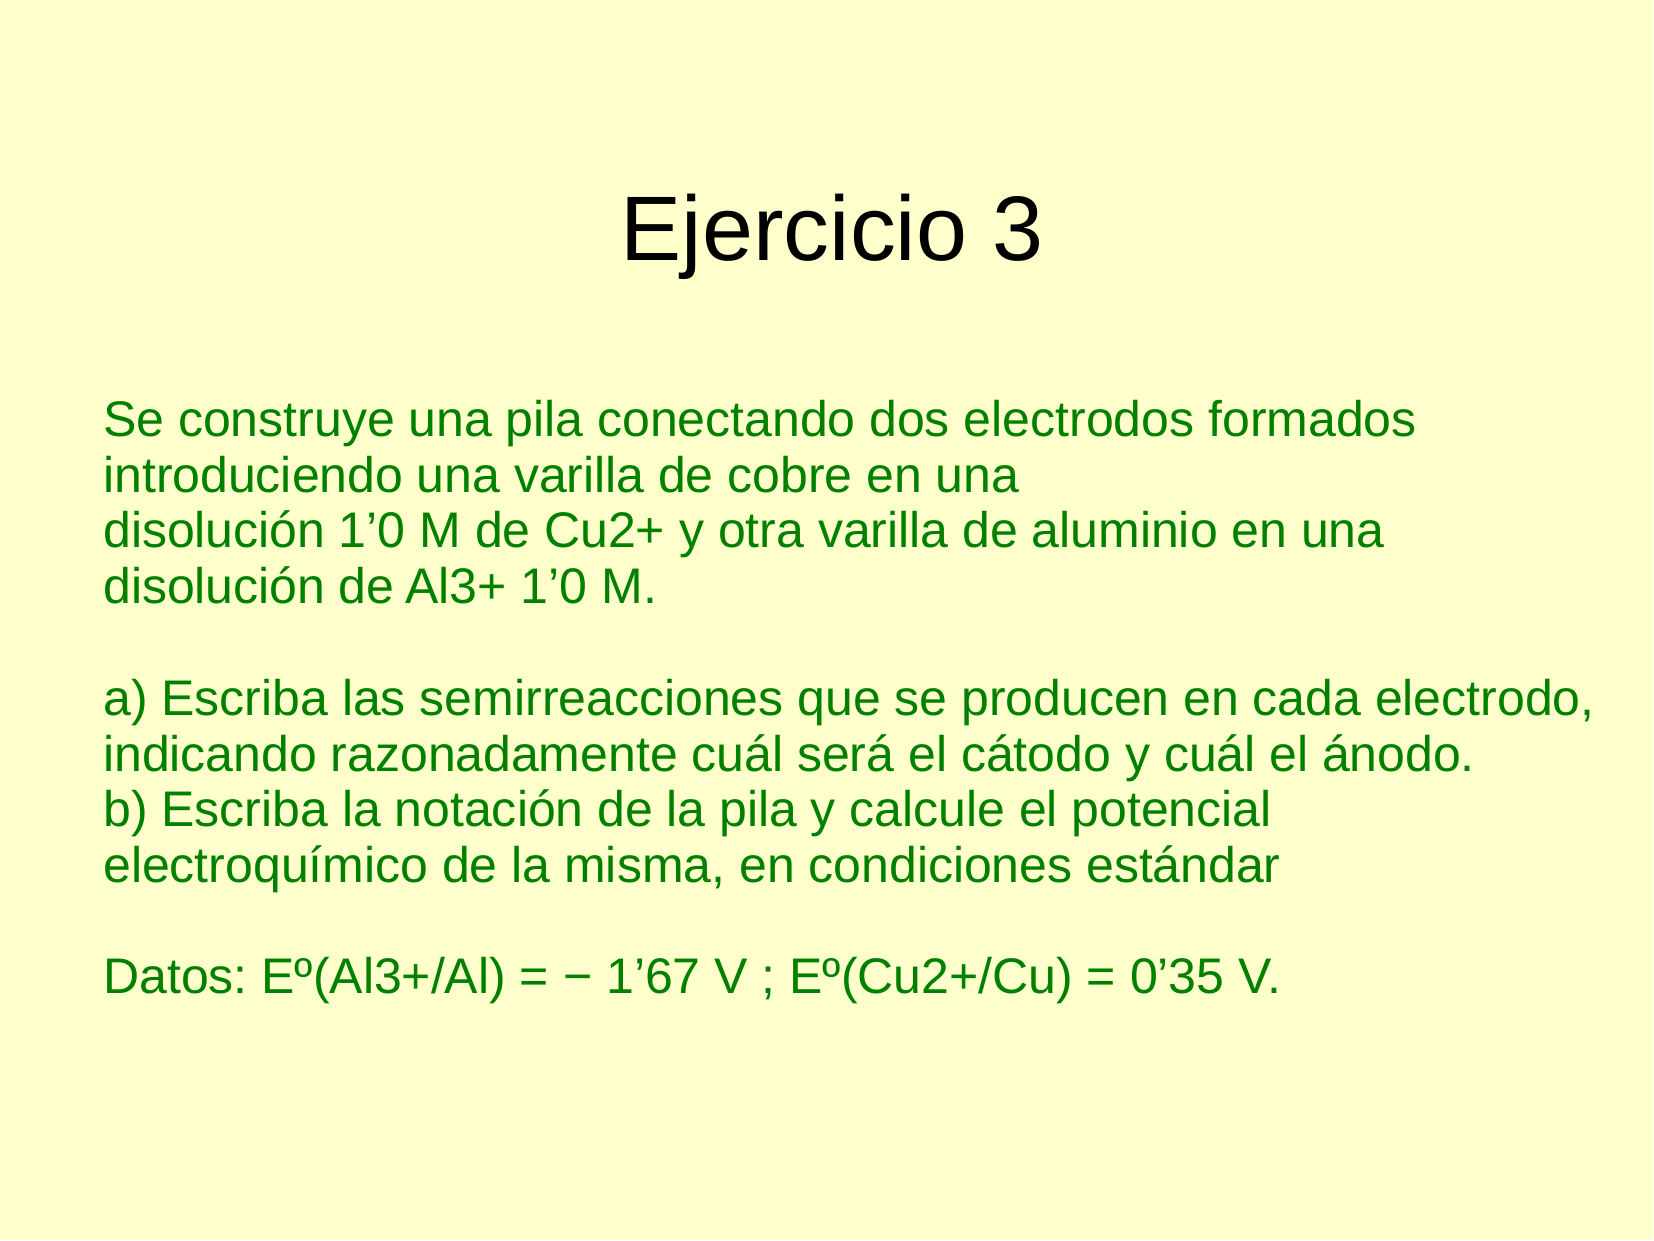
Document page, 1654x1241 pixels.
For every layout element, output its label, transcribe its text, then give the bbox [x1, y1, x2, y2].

text_box Se construye una pila conectando dos electrodos formados introduciendo una varilla de cobre en una disolución 1’0 M de Cu2+ y otra varilla de aluminio en una disolución de Al3+ 1’0 M. a) Escriba las semirreacciones que se producen en cada electrodo, indicando razonadamente cuál será el cátodo y cuál el ánodo. b) Escriba la notación de la pila y calcule el potencial electroquímico de la misma, en condiciones estándar Datos: Eº(Al3+/Al) = − 1’67 V ; Eº(Cu2+/Cu) = 0’35 V. [88, 383, 1625, 1012]
title Ejercicio 3 [88, 177, 1577, 280]
